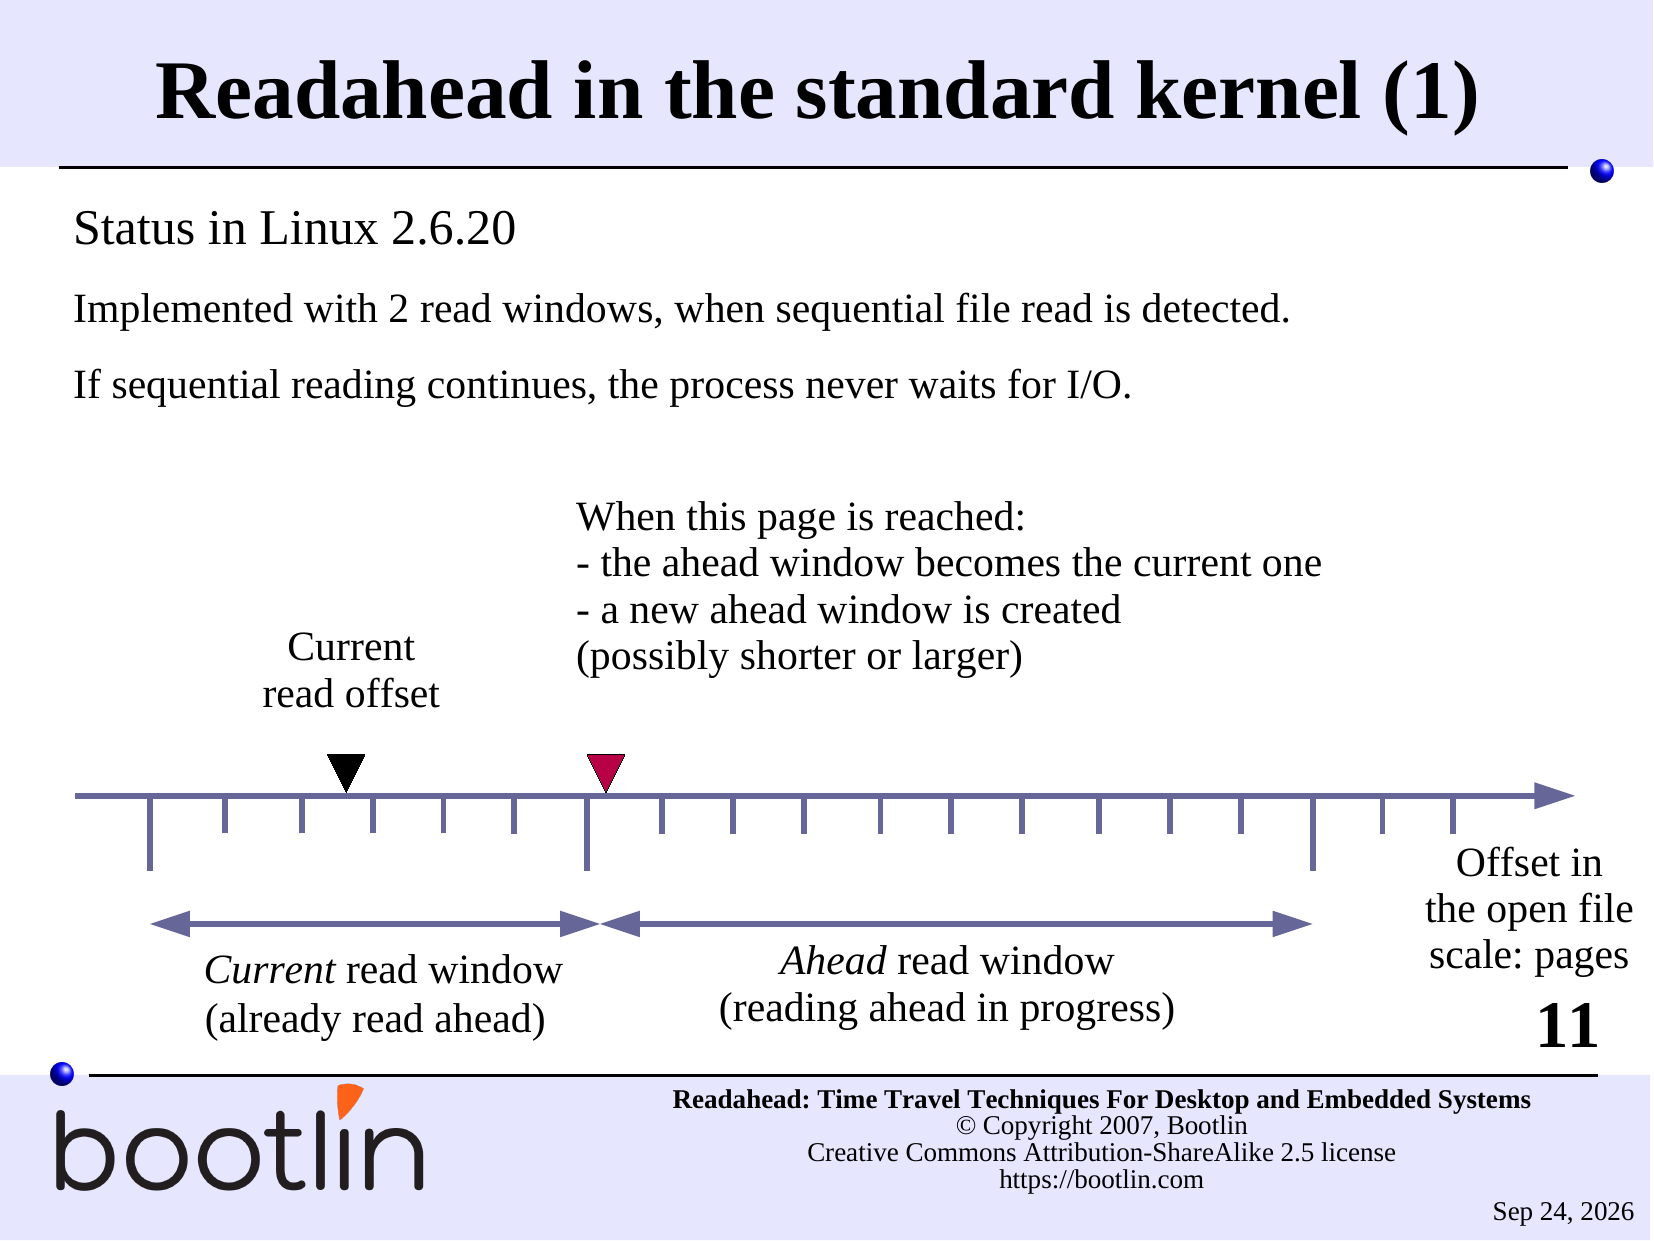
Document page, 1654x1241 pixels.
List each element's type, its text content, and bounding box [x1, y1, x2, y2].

text_box Ahead read window (reading ahead in progress) [719, 937, 1177, 1055]
text_box When this page is reached: - the ahead window becomes the current one - a new ahead window is created (possibly shorter or larger) [576, 493, 1324, 725]
title Readahead in the standard kernel (1) [33, 29, 1604, 153]
list Status in Linux 2.6.20 Implemented with 2 read windows, when sequential file read is detected. If sequential reading continues, the process never waits for I/O. [55, 200, 1576, 1051]
text_box Current read window (already read ahead) [187, 937, 564, 1055]
text_box Offset in the open file scale: pages [1425, 839, 1635, 1013]
picture [17, 1060, 462, 1230]
text_box [327, 754, 365, 793]
list Status in Linux 2.6.20 Implemented with 2 read windows, when sequential file read is detected. If sequential reading continues, the process never waits for I/O. [190, 927, 560, 937]
text_box [587, 754, 625, 793]
text_box Current read offset [262, 623, 441, 740]
